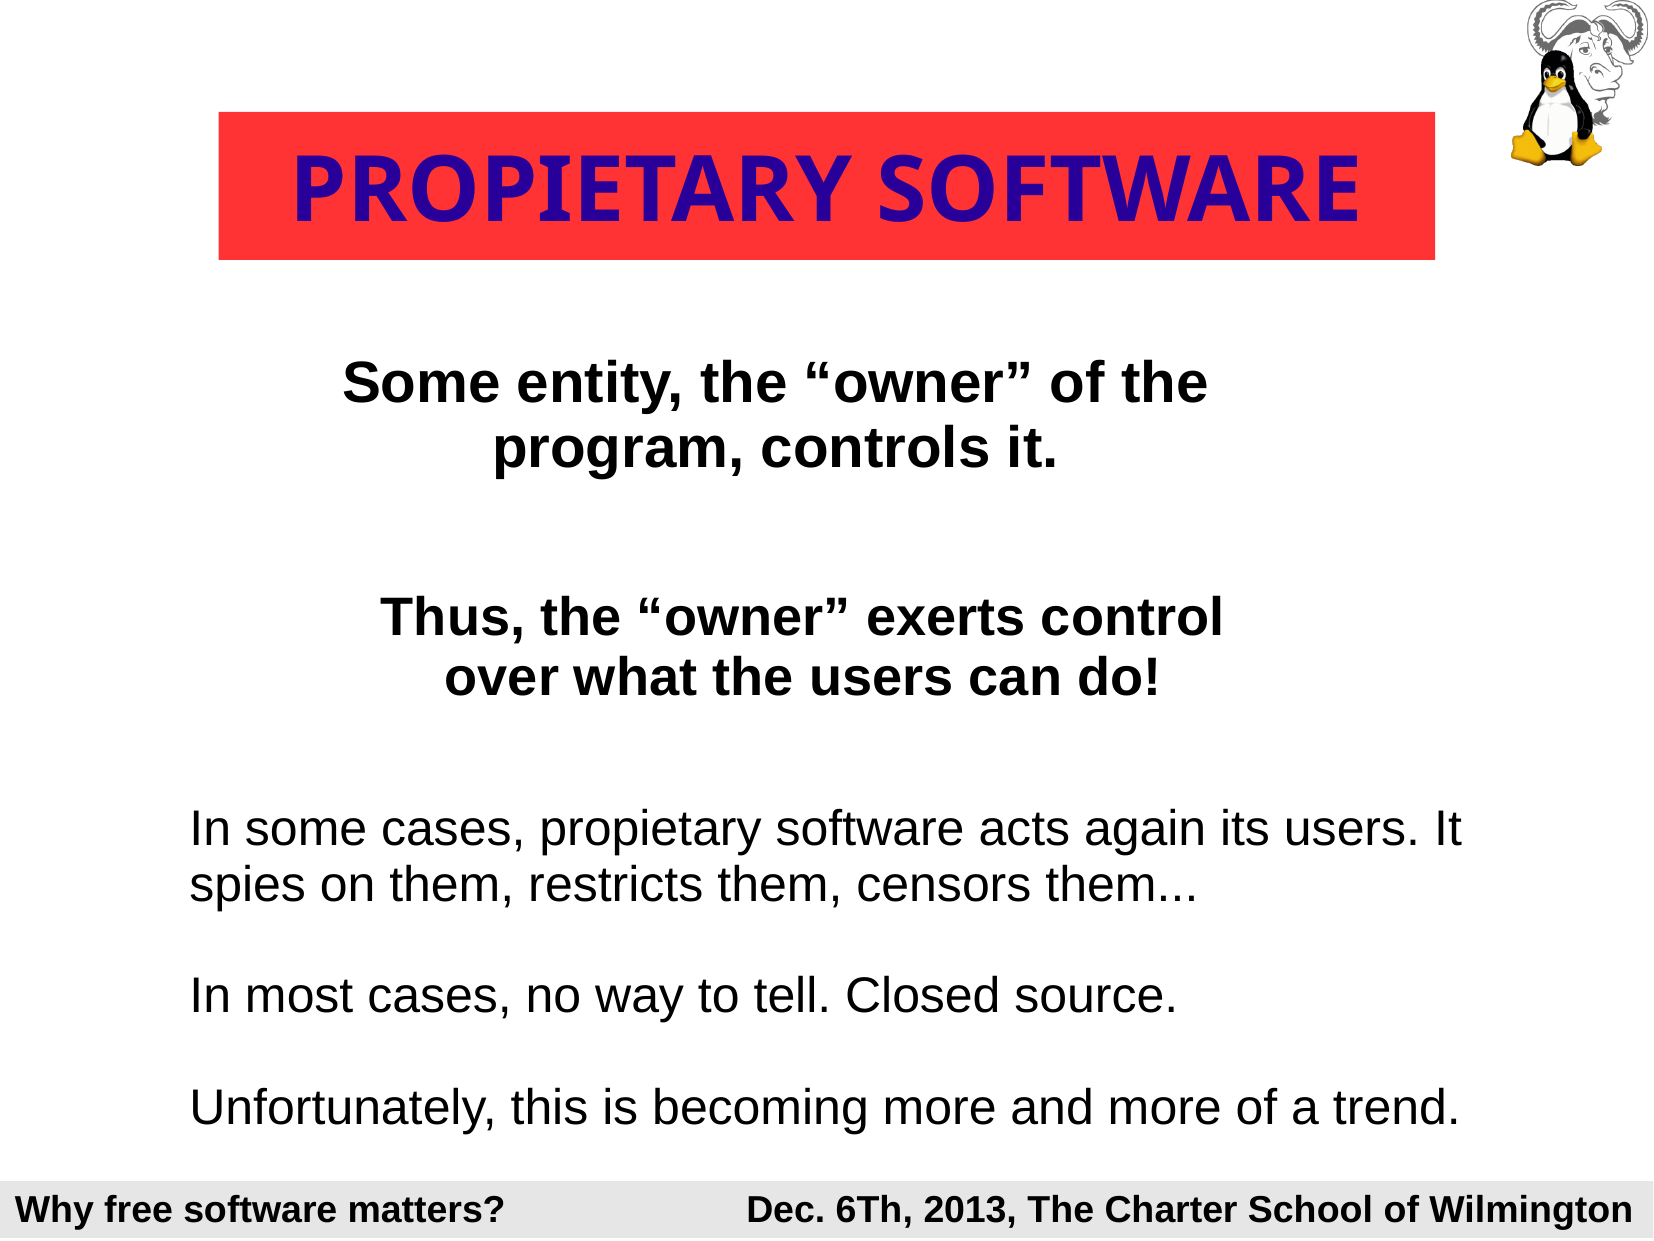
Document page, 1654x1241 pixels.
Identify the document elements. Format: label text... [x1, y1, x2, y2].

text_box In some cases, propietary software acts again its users. It spies on them, restricts them, censors them... In most cases, no way to tell. Closed source. Unfortunately, this is becoming more and more of a trend. [174, 793, 1479, 1146]
picture [1511, 0, 1648, 166]
text_box Why free software matters? Dec. 6Th, 2013, The Charter School of Wilmington [0, 1181, 1654, 1238]
text_box Some entity, the “owner” of the program, controls it. [327, 342, 1327, 508]
text_box Thus, the “owner” exerts control over what the users can do! [366, 578, 1252, 716]
title PROPIETARY SOFTWARE [218, 111, 1436, 260]
